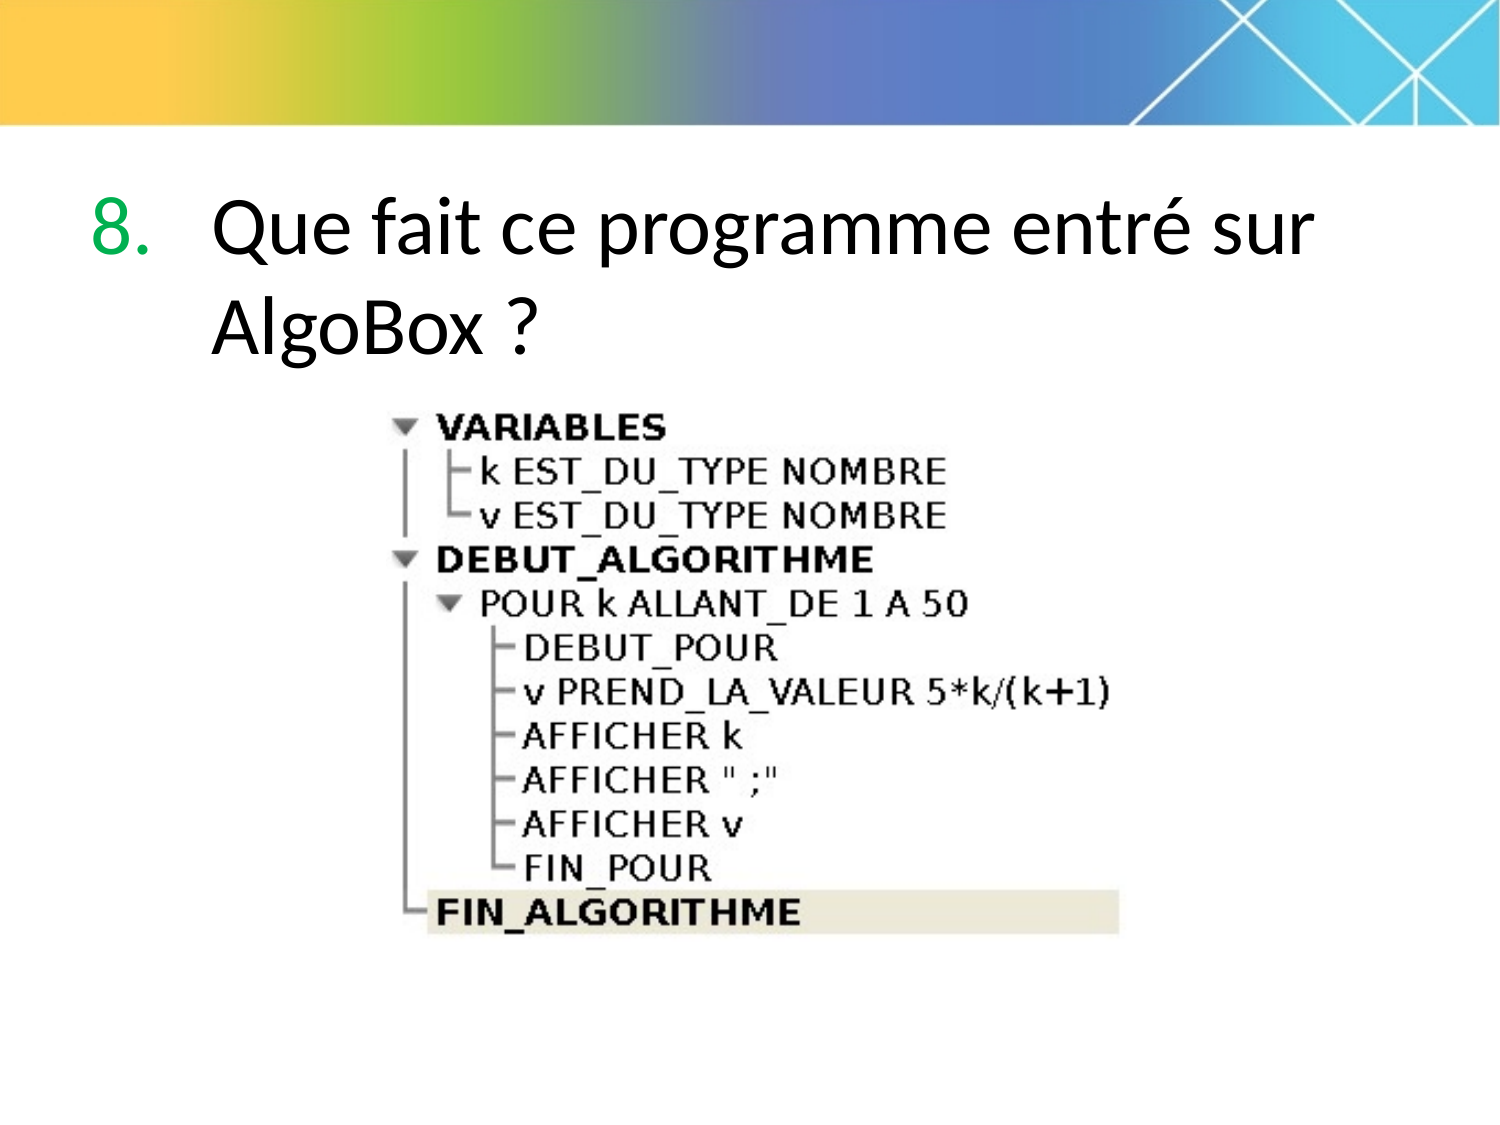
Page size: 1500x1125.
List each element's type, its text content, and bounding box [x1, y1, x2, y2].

picture [386, 410, 1133, 950]
picture [0, 0, 1500, 127]
title Que fait ce programme entré sur AlgoBox ? [75, 164, 1426, 305]
